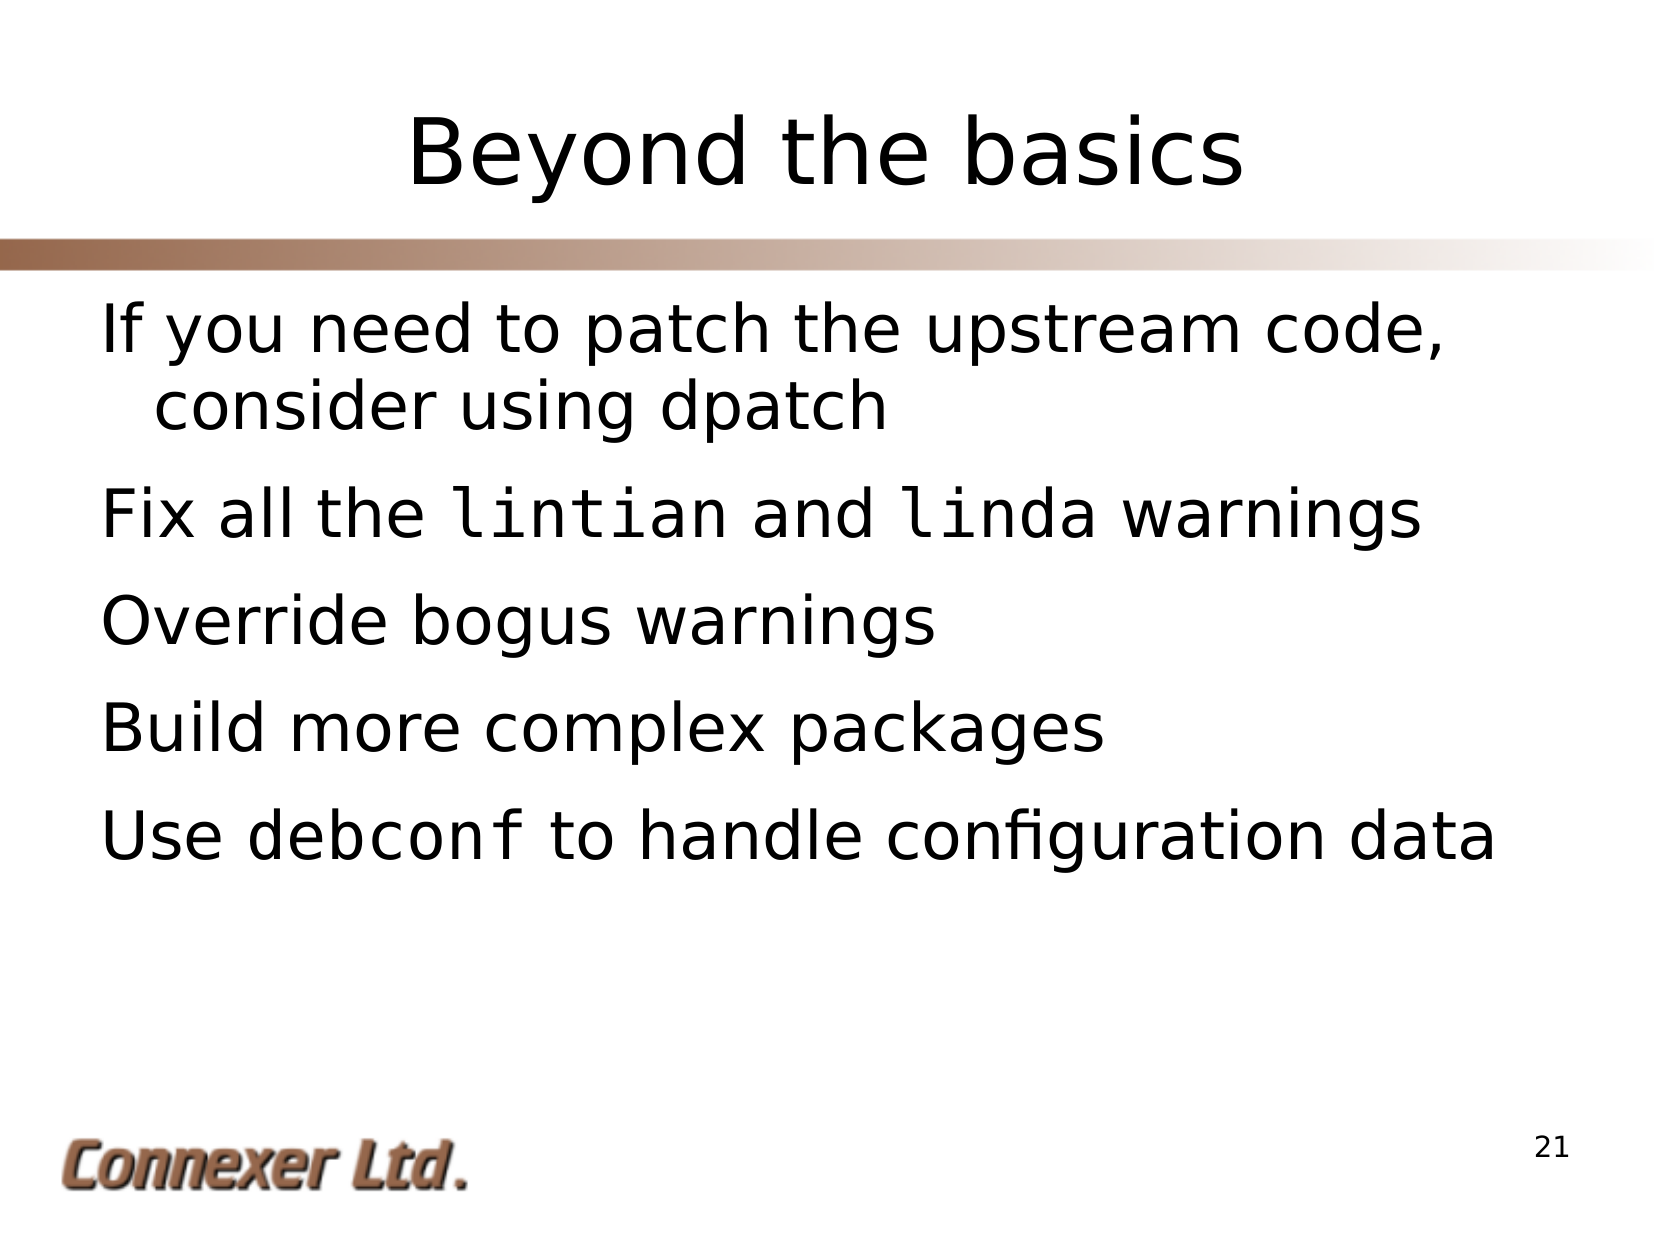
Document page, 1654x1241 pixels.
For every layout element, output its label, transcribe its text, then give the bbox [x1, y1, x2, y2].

picture [0, 0, 1654, 1241]
list If you need to patch the upstream code, consider using dpatch Fix all the lintian and linda warnings Override bogus warnings Build more complex packages Use debconf to handle configuration data [82, 290, 1571, 1094]
title Beyond the basics [82, 56, 1571, 250]
